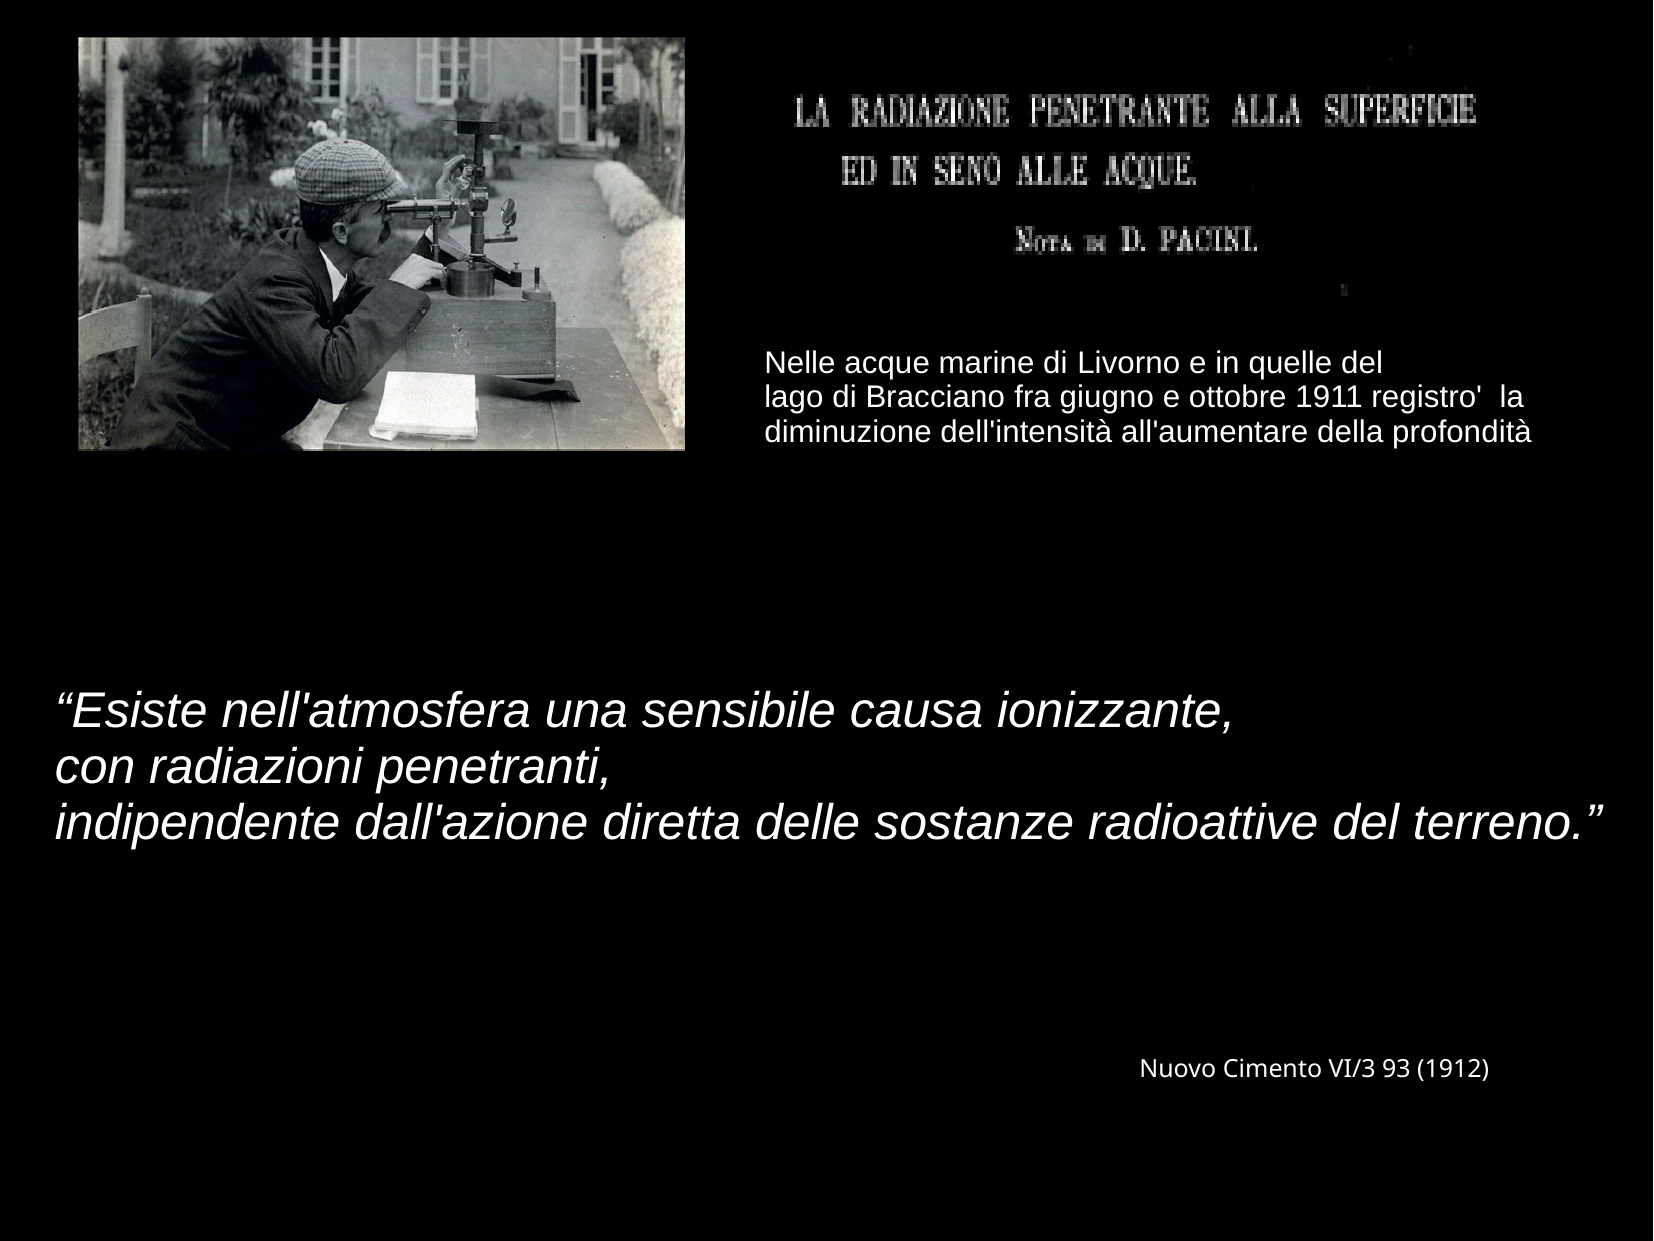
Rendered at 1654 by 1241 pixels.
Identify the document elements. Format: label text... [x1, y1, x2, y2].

picture [749, 37, 1551, 301]
picture [78, 37, 685, 451]
text_box Nelle acque marine di Livorno e in quelle del lago di Bracciano fra giugno e ottobre 1911 registro' la diminuzione dell'intensità all'aumentare della profondità [749, 337, 1575, 459]
text_box “Esiste nell'atmosfera una sensibile causa ionizzante, con radiazioni penetranti, indipendente dall'azione diretta delle sostanze radioattive del terreno.” [40, 675, 1653, 966]
text_box Nuovo Cimento VI/3 93 (1912) [1124, 1043, 1536, 1118]
